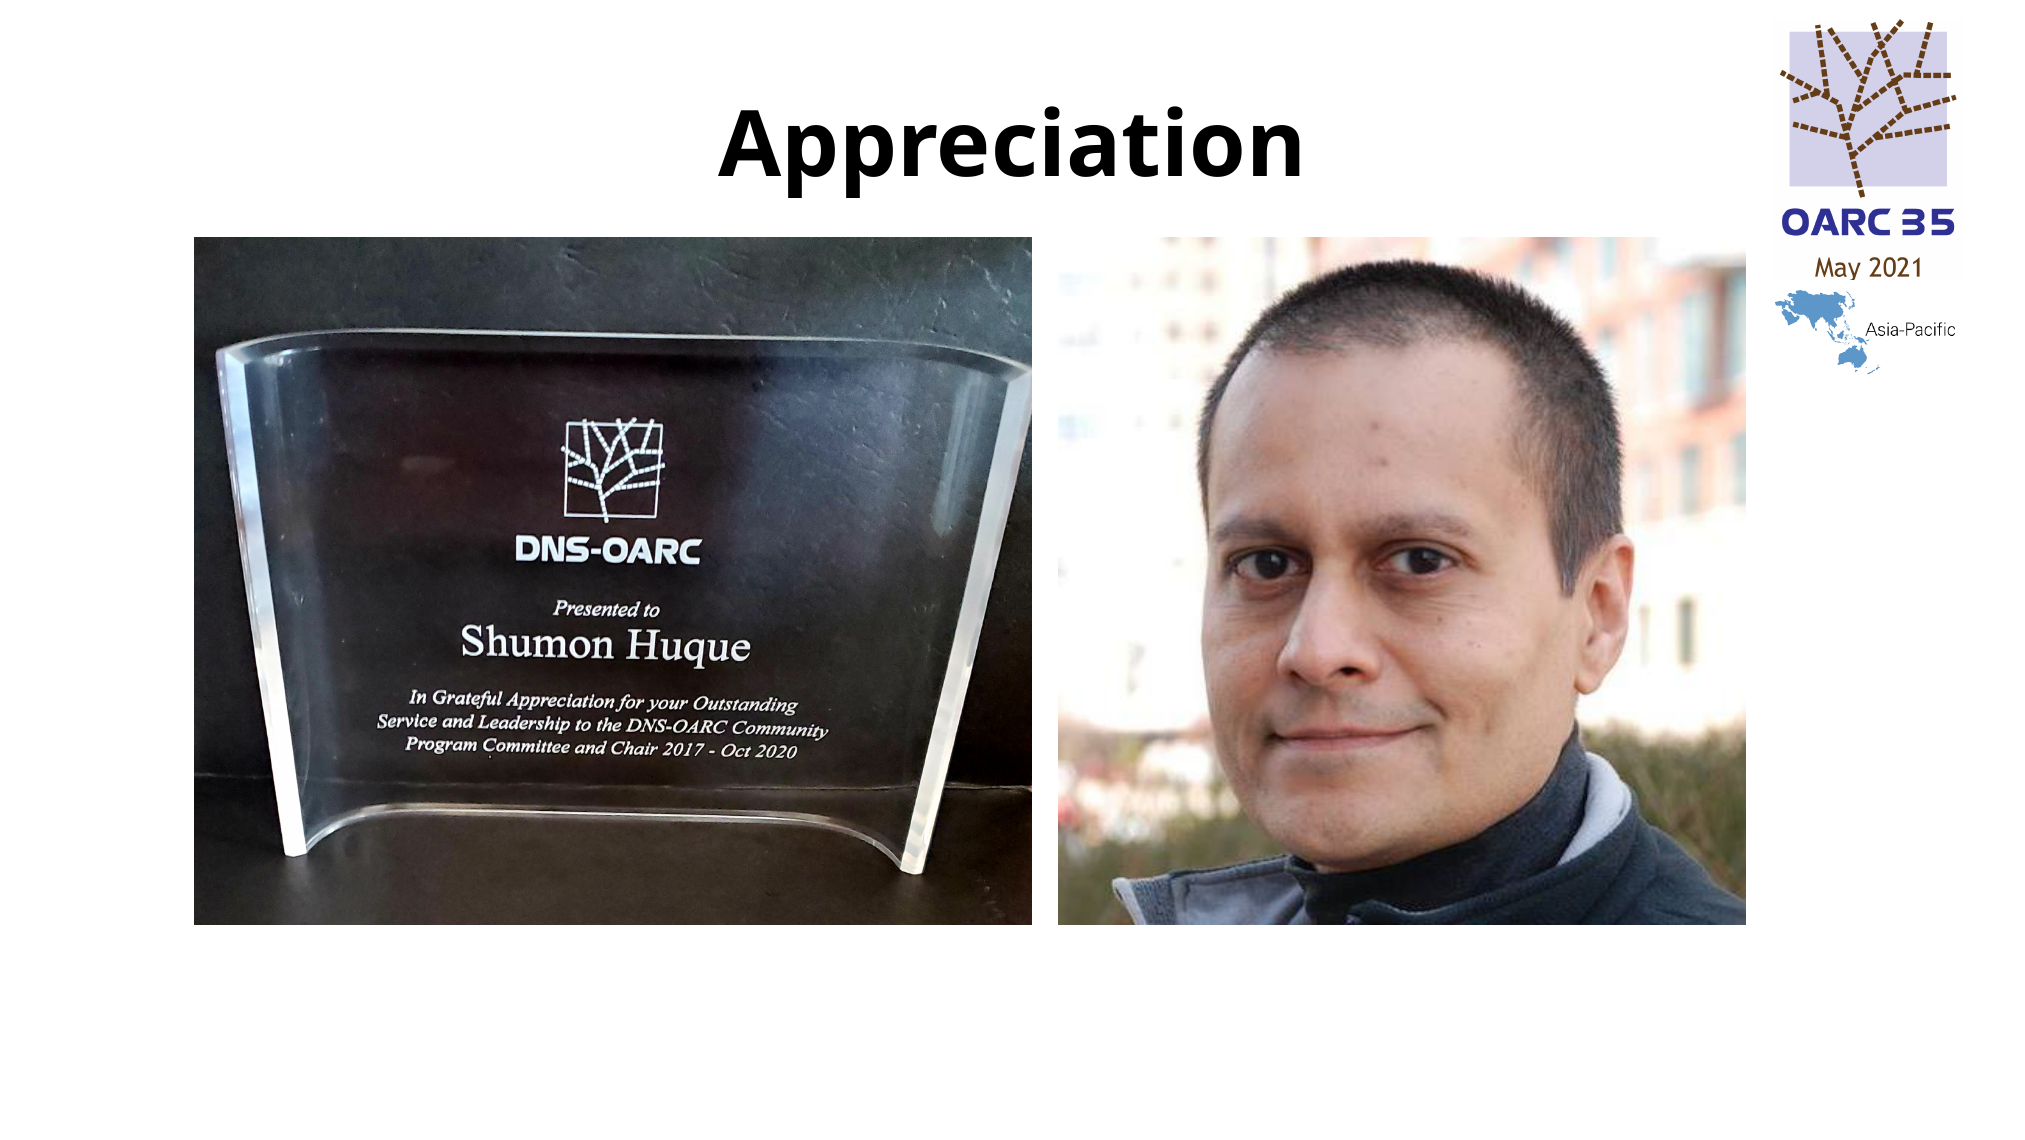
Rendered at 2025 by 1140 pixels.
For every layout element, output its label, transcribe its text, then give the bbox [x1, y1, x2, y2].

picture [194, 237, 1032, 925]
picture [1058, 237, 1746, 925]
picture [1772, 19, 1964, 377]
title Appreciation [101, 45, 1924, 236]
